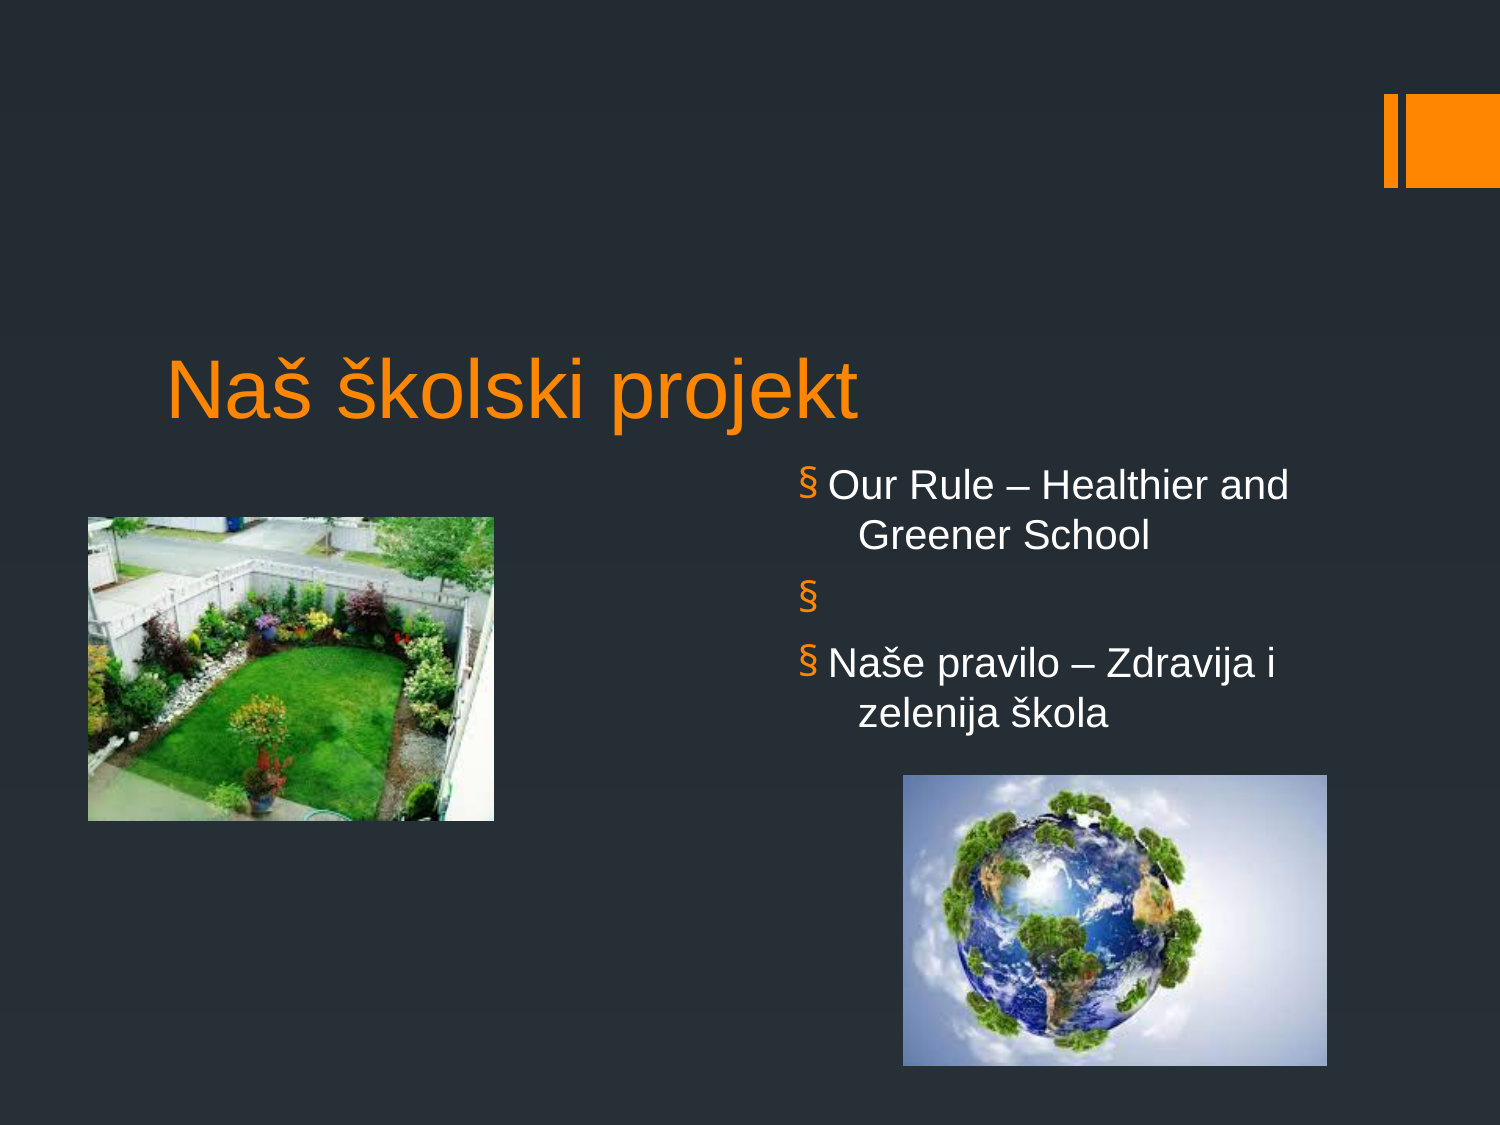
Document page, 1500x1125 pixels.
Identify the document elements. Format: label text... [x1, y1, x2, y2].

picture [88, 517, 494, 821]
title Naš školski projekt [150, 253, 1351, 443]
picture [903, 1040, 1327, 1066]
list Our Rule – Healthier and Greener School Naše pravilo – Zdravija i zelenija škola [768, 450, 1354, 1040]
